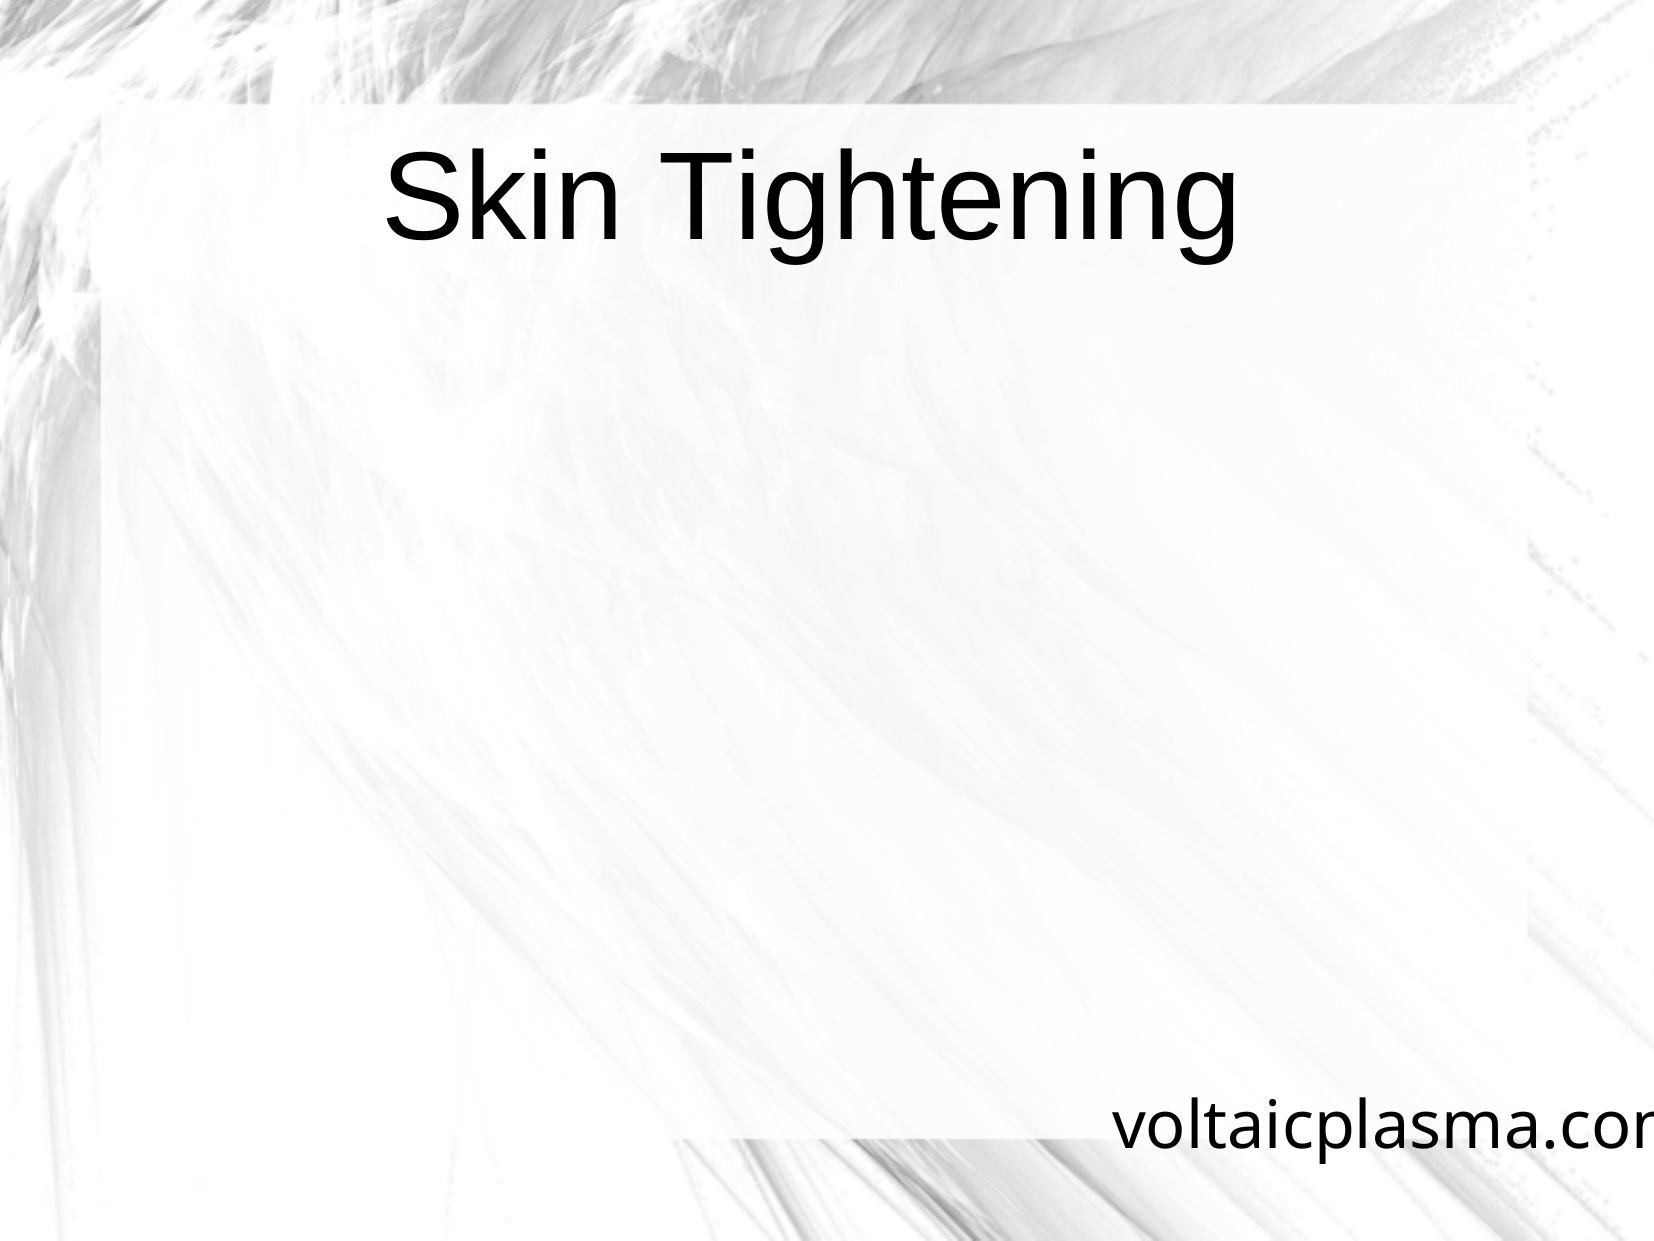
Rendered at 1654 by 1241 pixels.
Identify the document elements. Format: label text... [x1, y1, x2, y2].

subtitle voltaicplasma.com [677, 810, 1654, 1241]
title Skin Tightening [118, 112, 1506, 281]
picture [0, 0, 1654, 1241]
